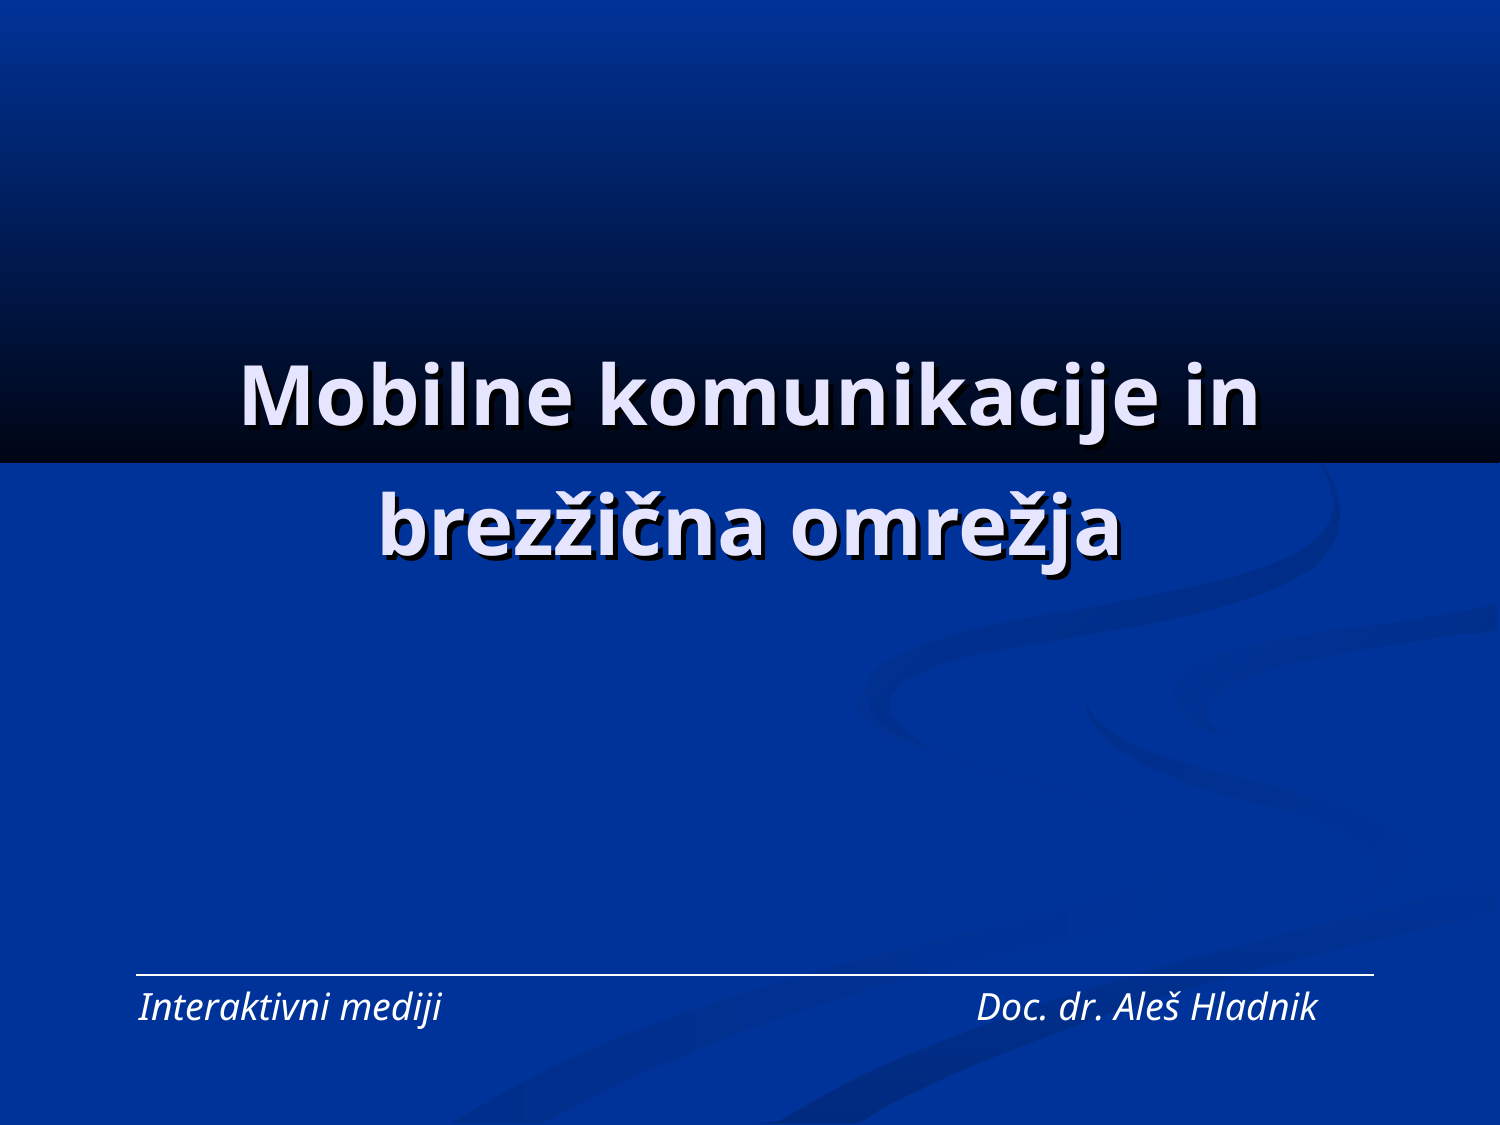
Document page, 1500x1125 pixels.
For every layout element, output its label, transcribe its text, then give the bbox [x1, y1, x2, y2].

text_box Interaktivni mediji Doc. dr. Aleš Hladnik [123, 974, 1374, 1075]
title Mobilne komunikacije in brezžična omrežja [135, 284, 1365, 601]
